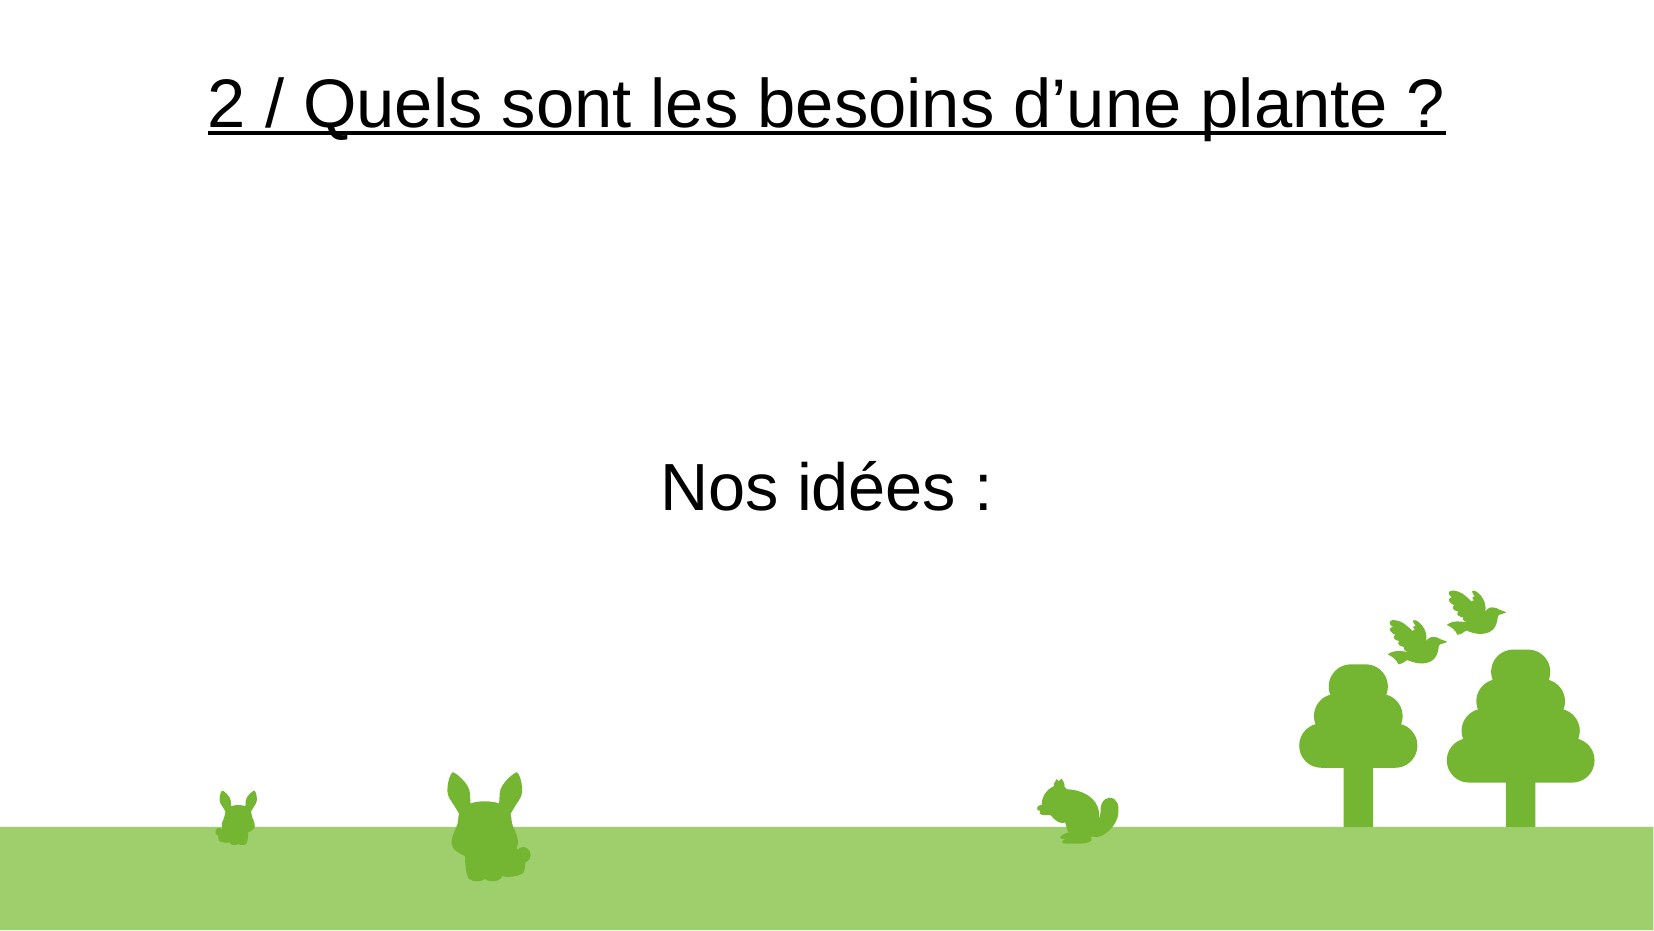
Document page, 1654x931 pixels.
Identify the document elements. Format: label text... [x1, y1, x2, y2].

title 2 / Quels sont les besoins d’une plante ? [88, 29, 1565, 178]
subtitle Nos idées : [88, 206, 1565, 768]
